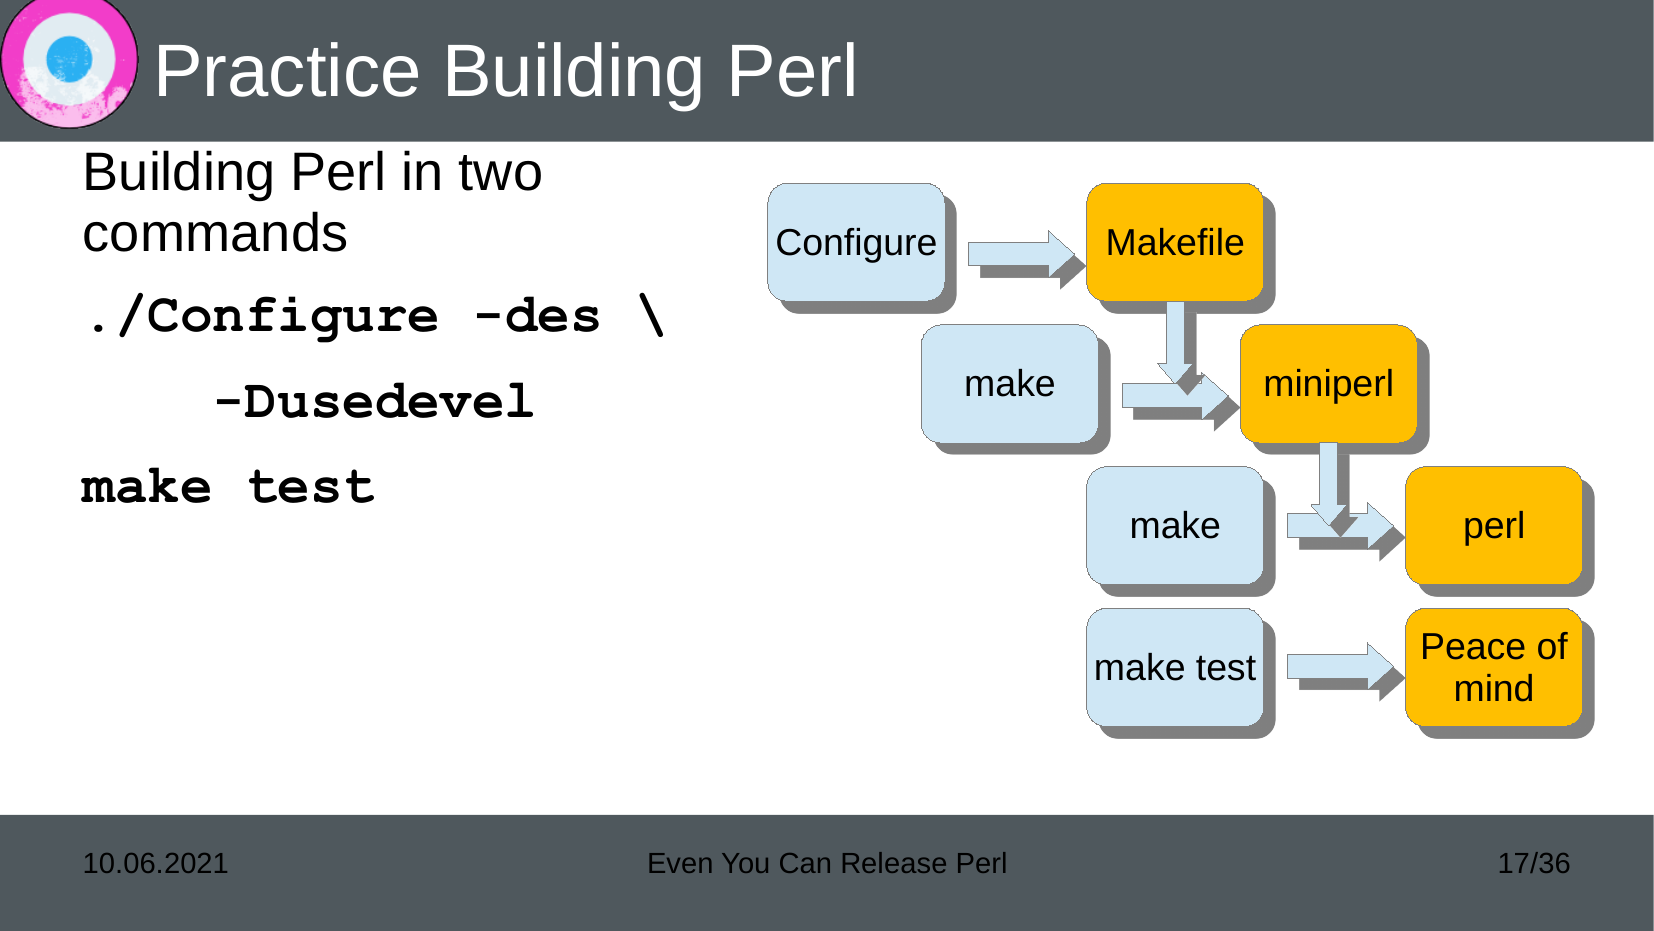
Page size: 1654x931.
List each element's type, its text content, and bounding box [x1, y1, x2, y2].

text_box make [1086, 466, 1264, 585]
text_box Peace of mind [1405, 608, 1583, 727]
text_box [1287, 642, 1394, 690]
text_box Configure [767, 183, 946, 302]
text_box make [921, 324, 1099, 444]
title Practice Building Perl [153, 5, 1654, 136]
text_box [968, 230, 1075, 278]
text_box Makefile [1086, 183, 1264, 302]
text_box [1122, 301, 1229, 420]
text_box make test [1086, 608, 1264, 727]
picture [0, 0, 228, 148]
list Building Perl in two commands ./Configure -des \ -Dusedevel make test [82, 141, 809, 815]
text_box [1287, 442, 1394, 550]
text_box perl [1405, 466, 1583, 585]
text_box miniperl [1240, 324, 1418, 444]
